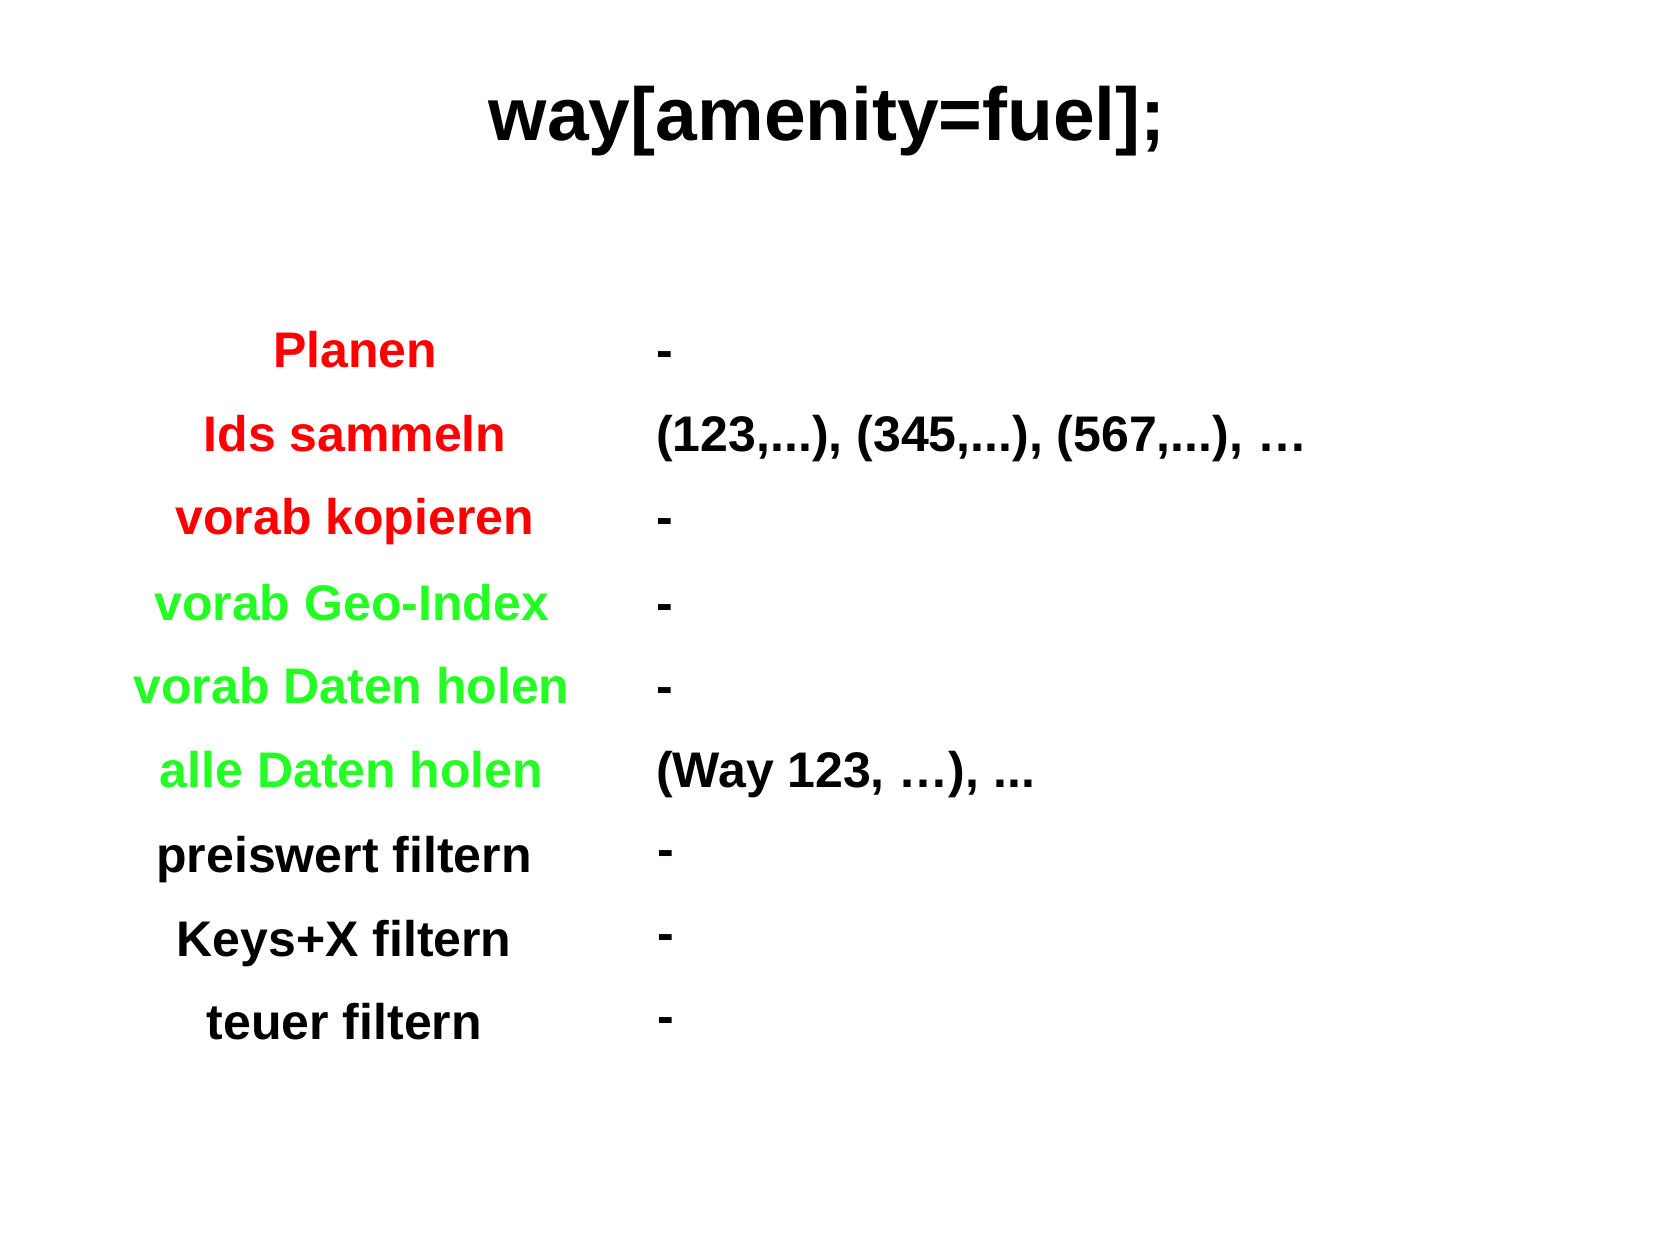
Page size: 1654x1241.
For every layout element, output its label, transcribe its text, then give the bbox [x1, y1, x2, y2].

text_box vorab Geo-Index vorab Daten holen alle Daten holen [119, 539, 585, 778]
text_box - - - [643, 785, 690, 1024]
text_box - (123,...), (345,...), (567,...), … - [641, 286, 1324, 525]
text_box Planen Ids sammeln vorab kopieren [161, 287, 550, 525]
text_box preiswert filtern Keys+X filtern teuer filtern [141, 791, 548, 1030]
text_box - - (Way 123, …), ... [641, 539, 1051, 778]
text_box way[amenity=fuel]; [474, 65, 1180, 165]
